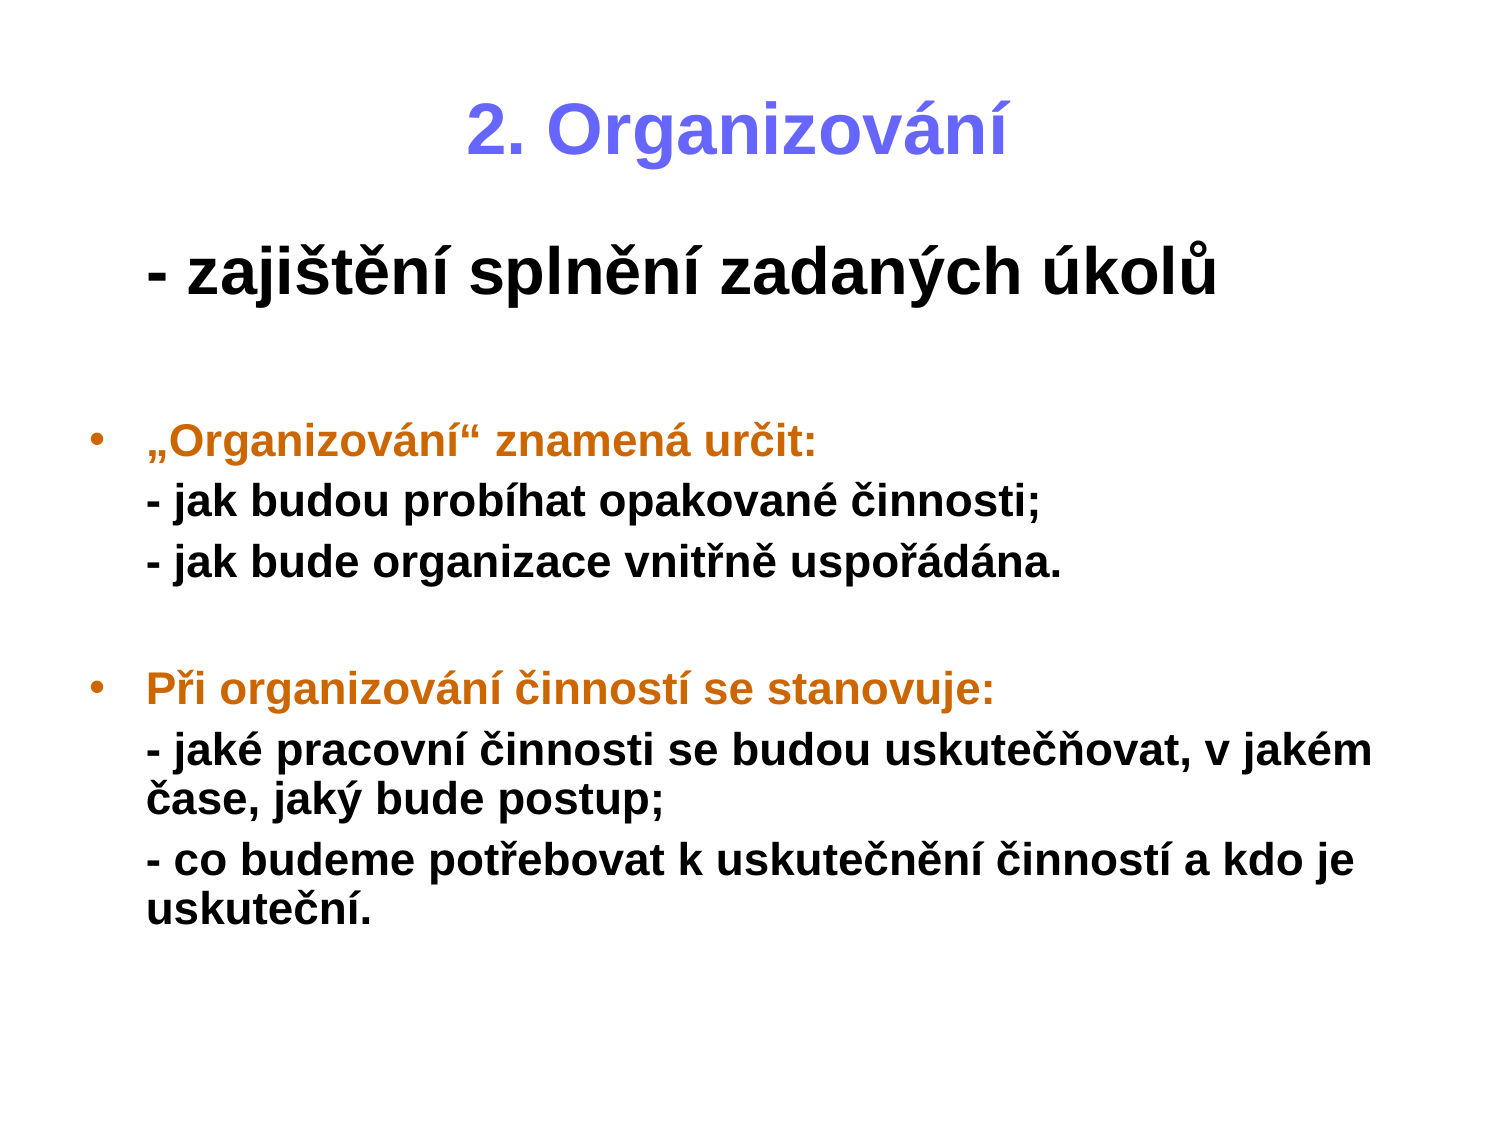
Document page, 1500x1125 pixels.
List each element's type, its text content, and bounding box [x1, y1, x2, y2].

text_box „Organizování“ znamená určit: - jak budou probíhat opakované činnosti; - jak bude organizace vnitřně uspořádána. [74, 408, 1424, 634]
list - zajištění splnění zadaných úkolů [74, 220, 1424, 339]
text_box Při organizování činností se stanovuje: - jaké pracovní činnosti se budou uskutečňovat, v jakém čase, jaký bude postup; - co budeme potřebovat k uskutečnění činností a kdo je uskuteční. [74, 656, 1424, 965]
title 2. Organizování [75, 54, 1400, 197]
